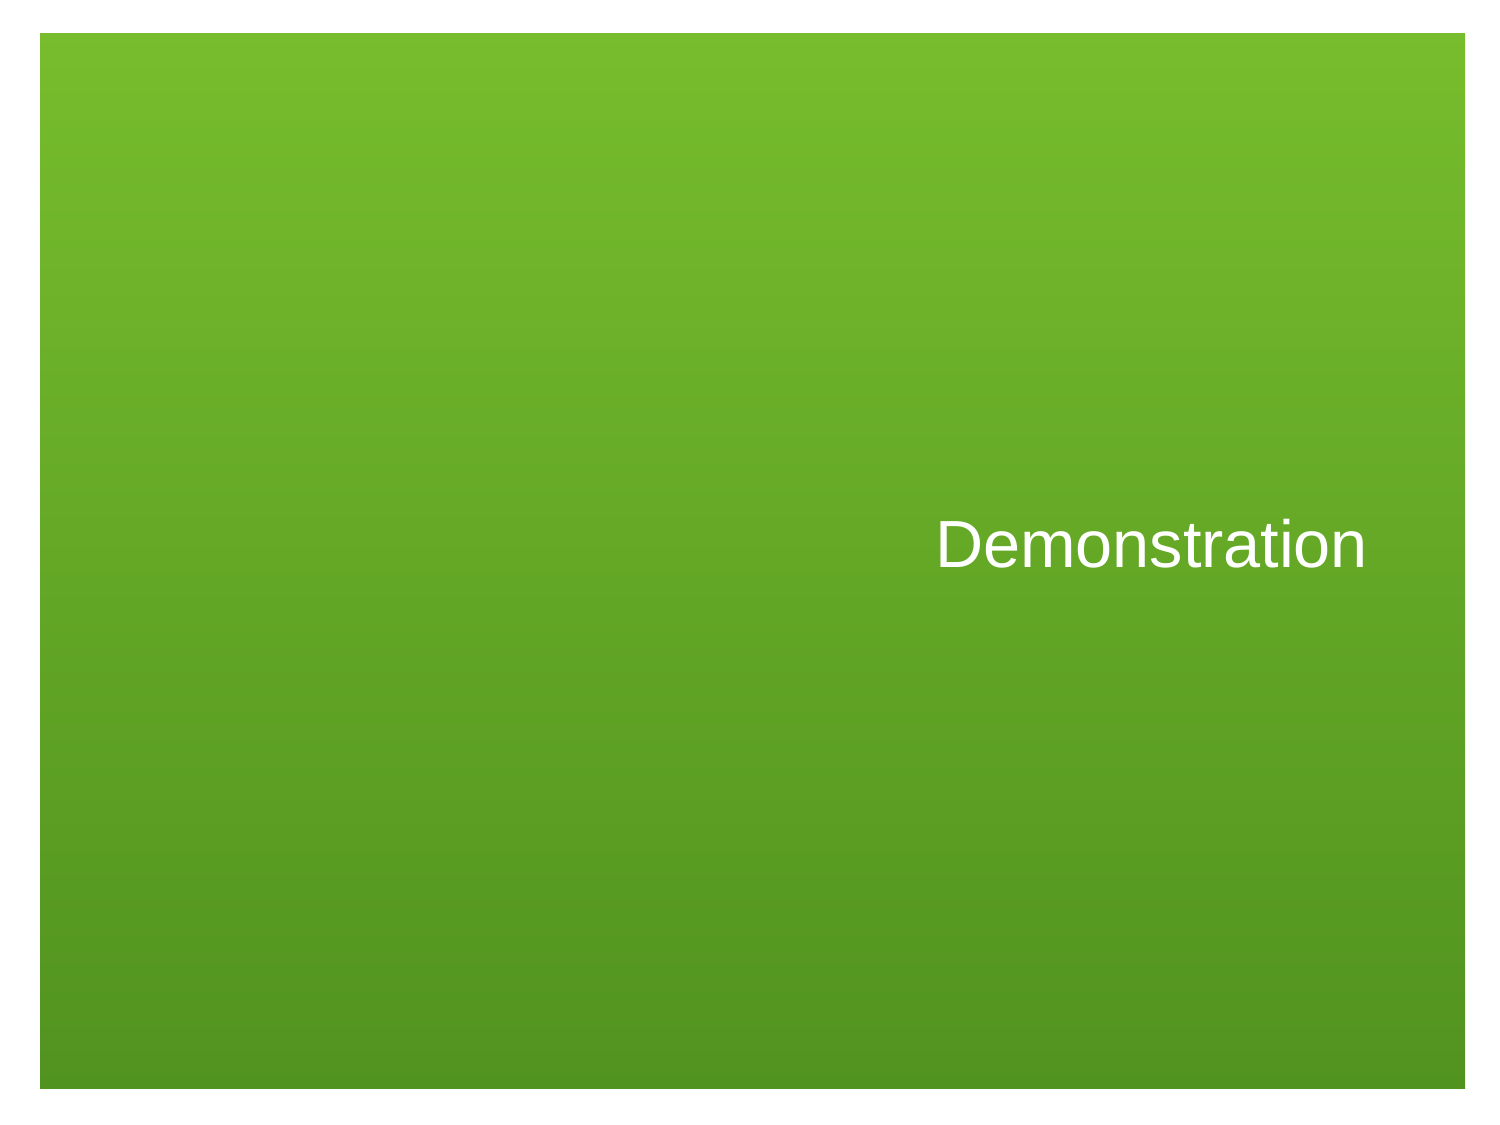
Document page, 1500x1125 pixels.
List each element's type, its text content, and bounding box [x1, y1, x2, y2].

title Demonstration [135, 450, 1369, 638]
